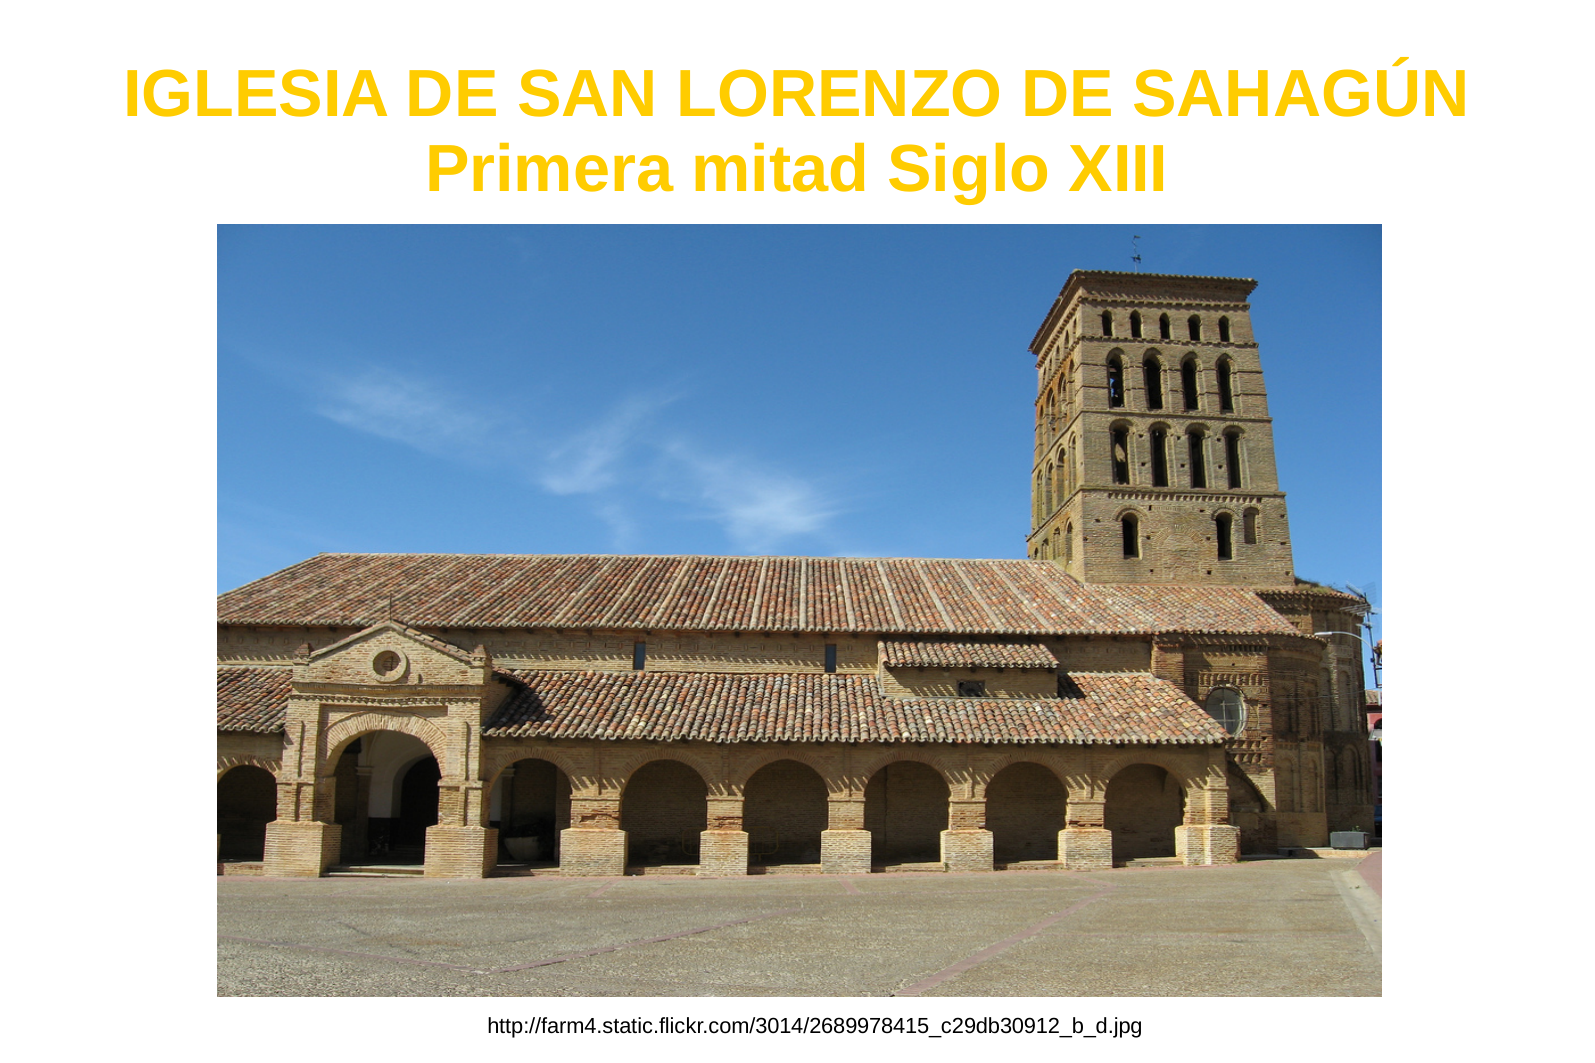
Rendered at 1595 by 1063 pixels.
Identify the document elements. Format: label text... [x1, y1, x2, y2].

text_box http://farm4.static.flickr.com/3014/2689978415_c29db30912_b_d.jpg [472, 1006, 1595, 1063]
title IGLESIA DE SAN LORENZO DE SAHAGÚN Primera mitad Siglo XIII [79, 42, 1515, 220]
picture [217, 224, 1382, 997]
